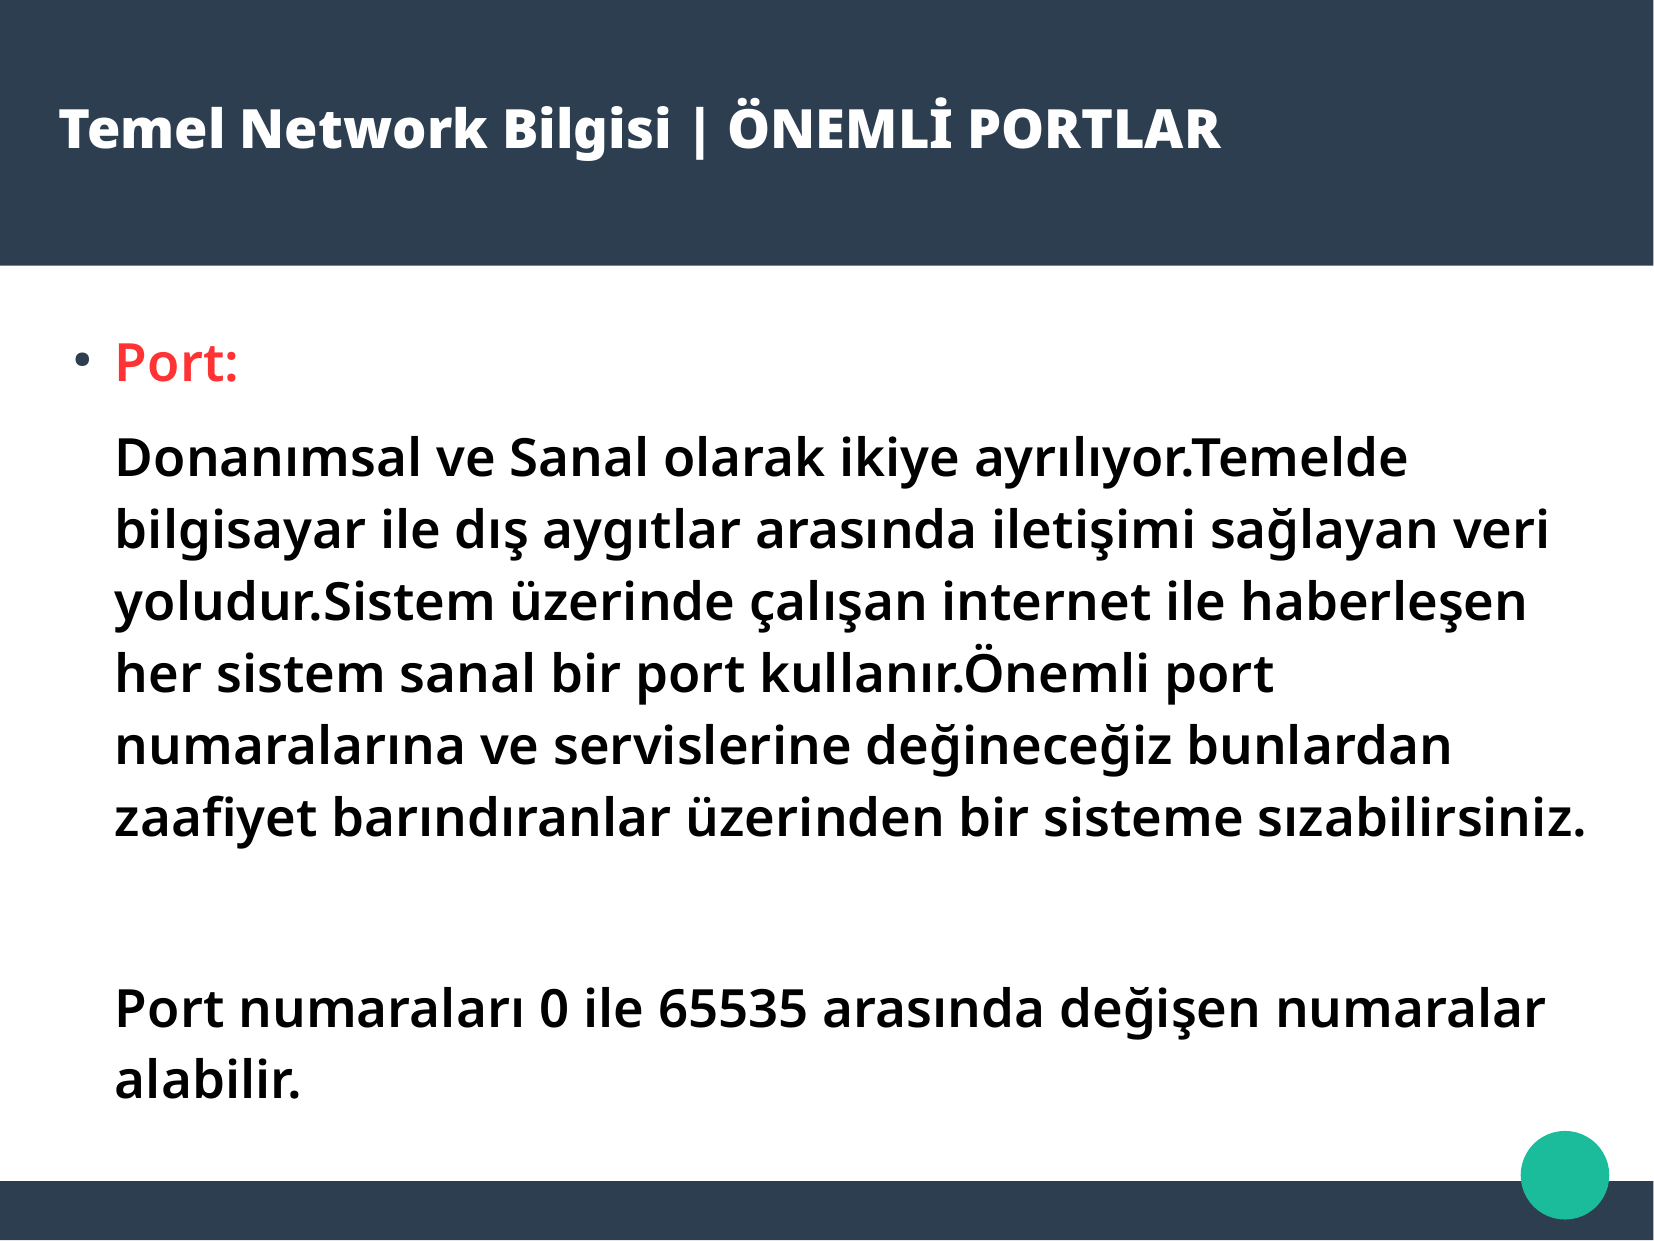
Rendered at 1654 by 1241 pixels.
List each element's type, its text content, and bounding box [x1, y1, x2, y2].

list Port: Donanımsal ve Sanal olarak ikiye ayrılıyor.Temelde bilgisayar ile dış aygıtlar arasında iletişimi sağlayan veri yoludur.Sistem üzerinde çalışan internet ile haberleşen her sistem sanal bir port kullanır.Önemli port numaralarına ve servislerine değineceğiz bunlardan zaafiyet barındıranlar üzerinden bir sisteme sızabilirsiniz. Port numaraları 0 ile 65535 arasında değişen numaralar alabilir. [59, 324, 1595, 1152]
title Temel Network Bilgisi | ÖNEMLİ PORTLAR [59, 49, 1595, 207]
